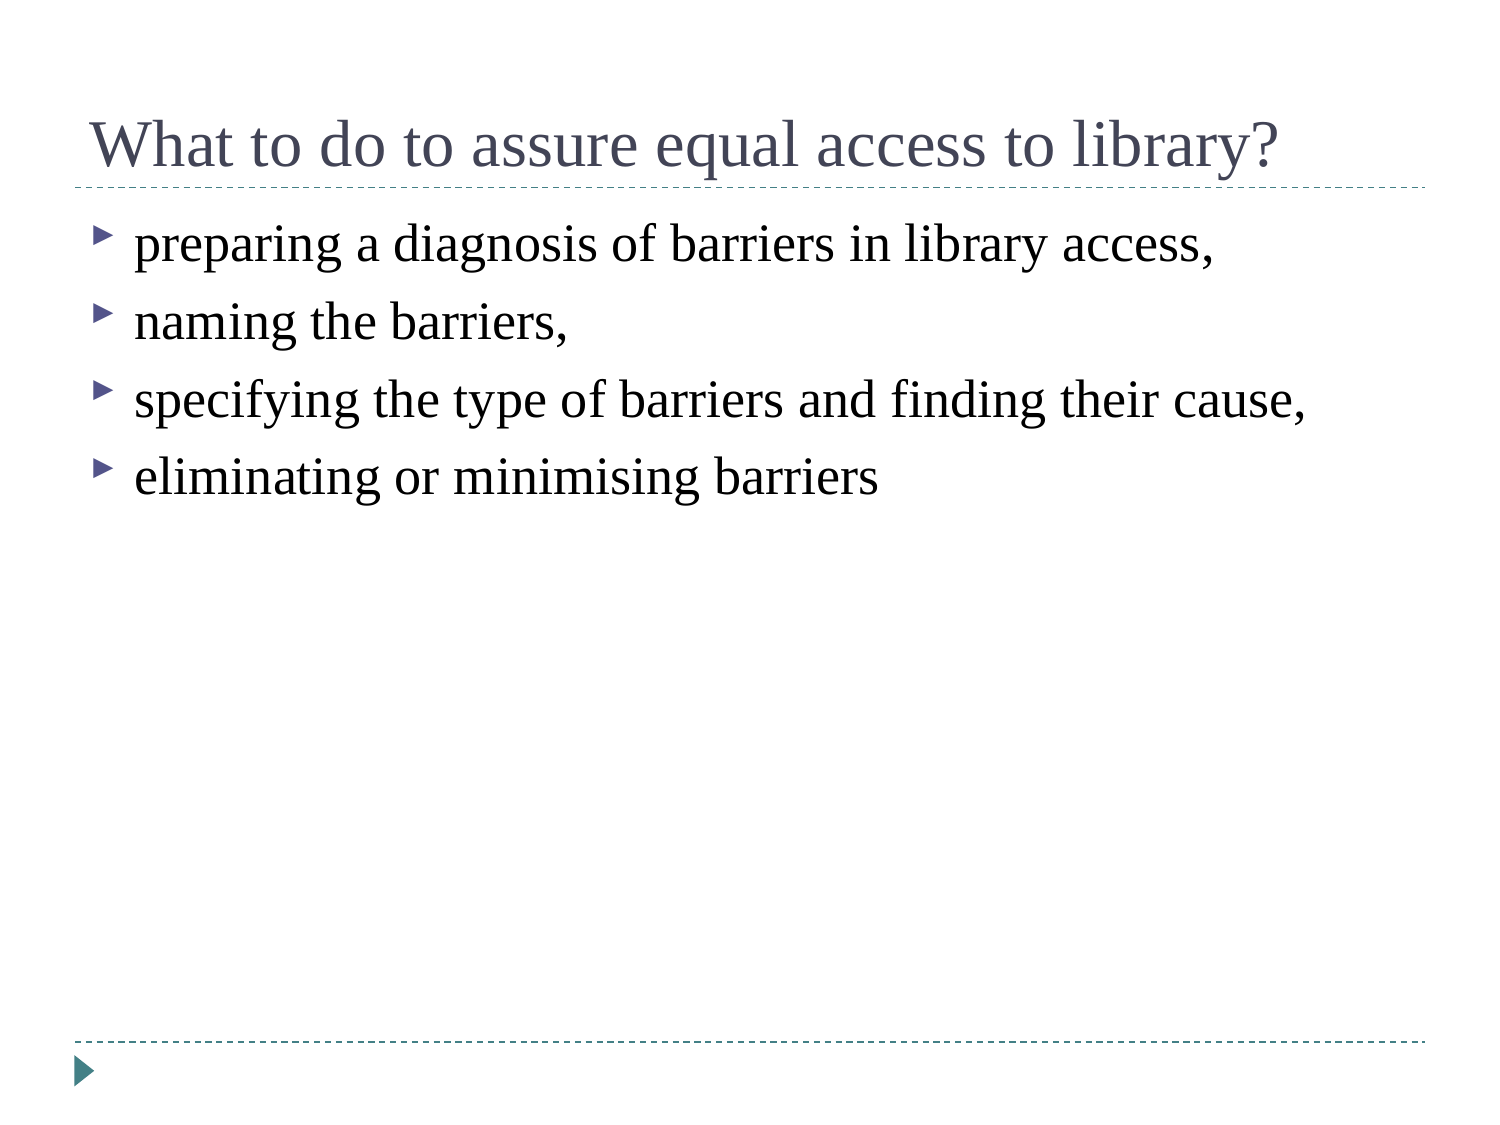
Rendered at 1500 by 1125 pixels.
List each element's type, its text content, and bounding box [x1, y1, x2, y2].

title What to do to assure equal access to library? [75, 24, 1426, 188]
list preparing a diagnosis of barriers in library access, naming the barriers, specifying the type of barriers and finding their cause, eliminating or minimising barriers [75, 200, 1426, 1010]
